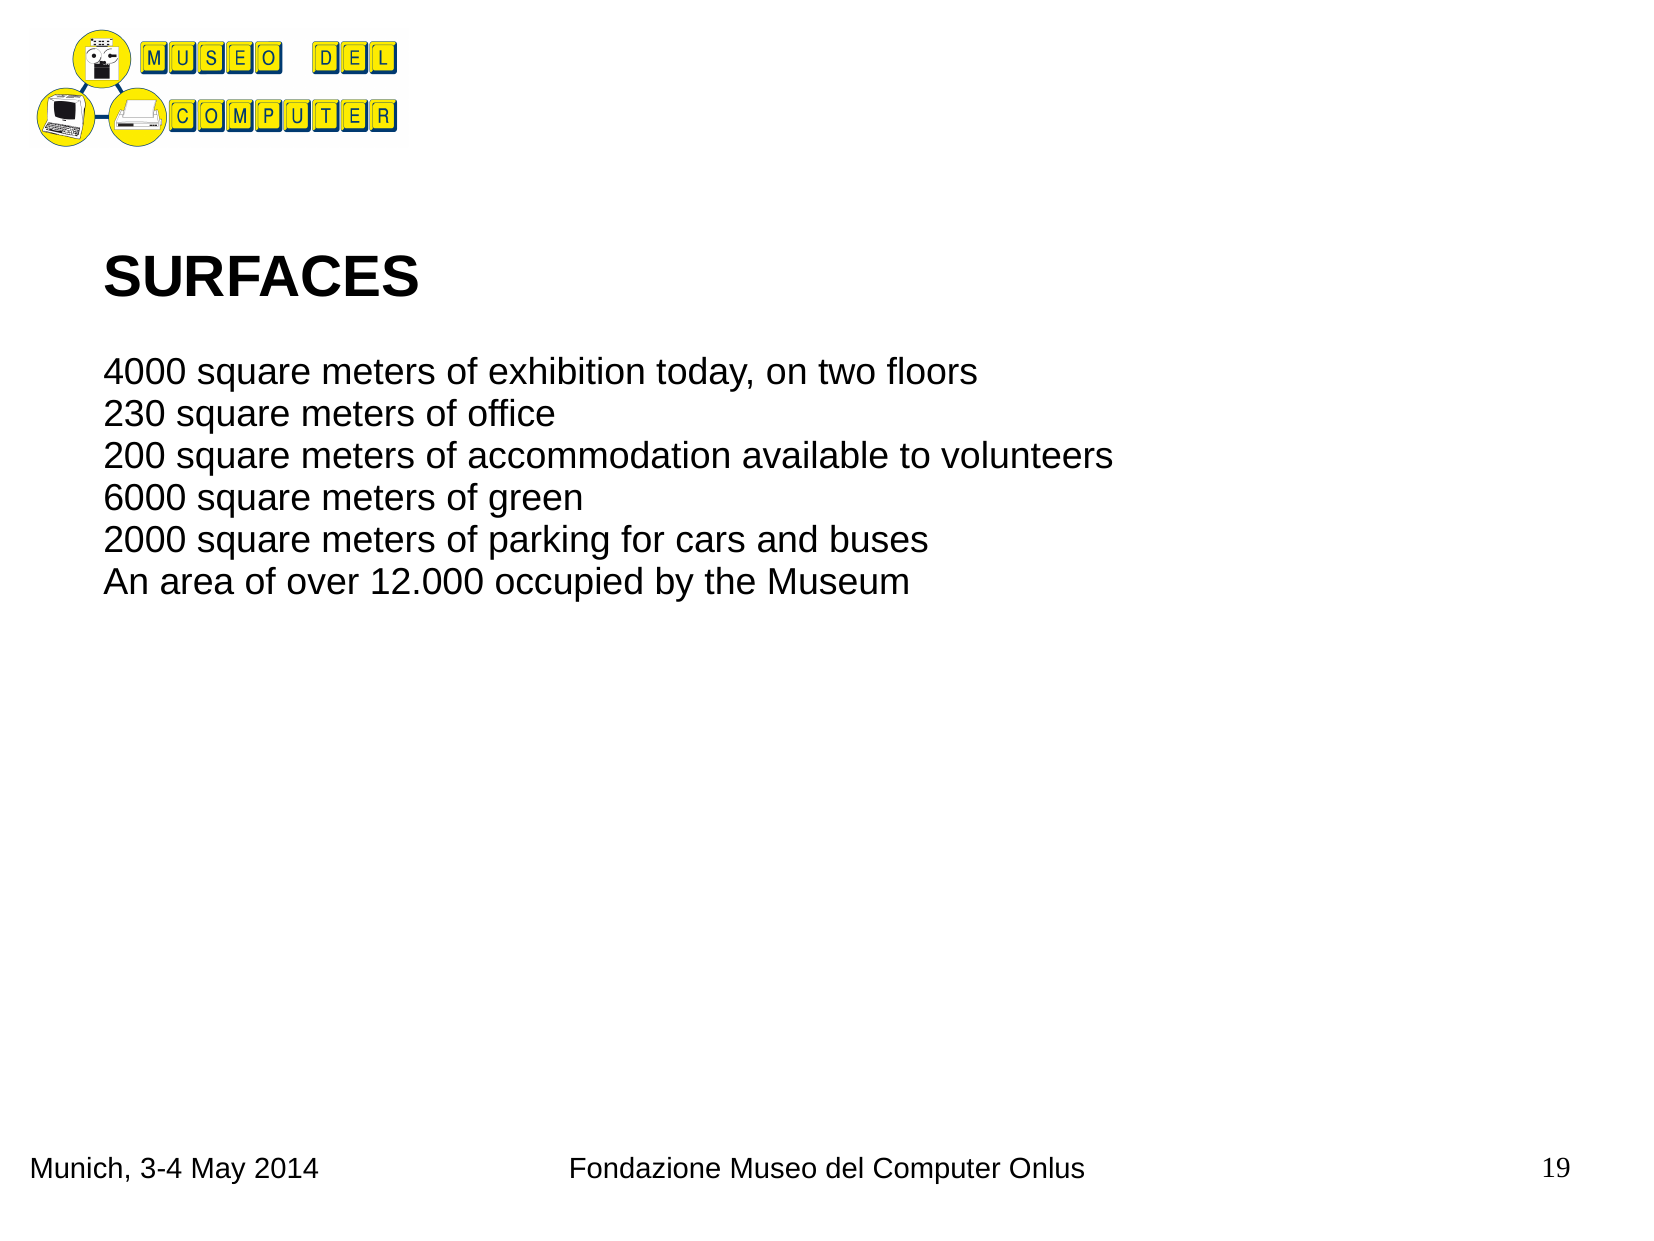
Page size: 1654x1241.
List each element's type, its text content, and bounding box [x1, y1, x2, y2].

text_box SURFACES 4000 square meters of exhibition today, on two floors 230 square meters of office 200 square meters of accommodation available to volunteers 6000 square meters of green 2000 square meters of parking for cars and buses An area of ​​over 12.000 occupied by the Museum [88, 236, 1506, 654]
picture [29, 28, 409, 148]
